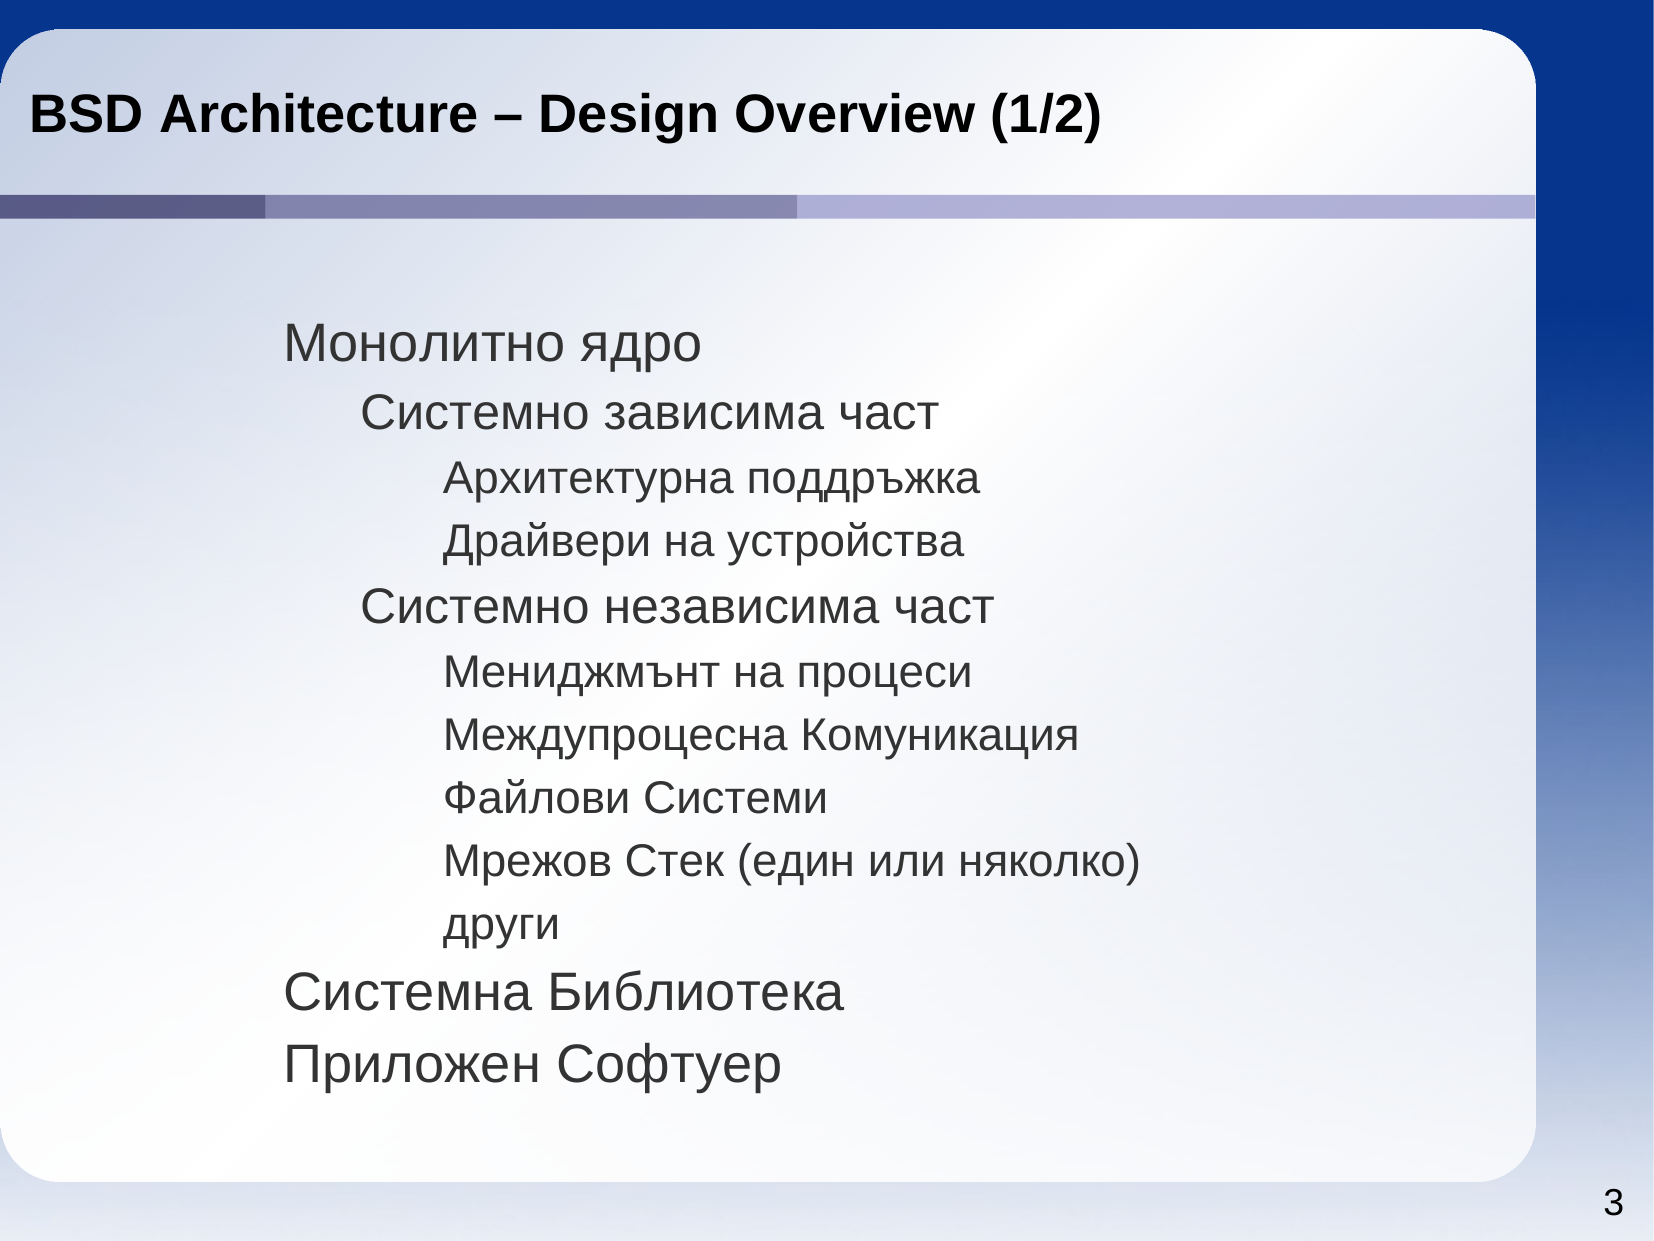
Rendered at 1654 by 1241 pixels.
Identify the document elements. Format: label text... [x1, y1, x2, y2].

list Монолитно ядро Системно зависима част Архитектурна поддръжка Драйвери на устройства Системно независима част Мениджмънт на процеси Междупроцесна Комуникация Файлови Системи Мрежов Стек (един или няколко) други Системна Библиотека Приложен Софтуер [265, 312, 1241, 1093]
picture [0, 0, 1654, 1241]
title BSD Architecture – Design Overview (1/2) [29, 49, 1506, 178]
